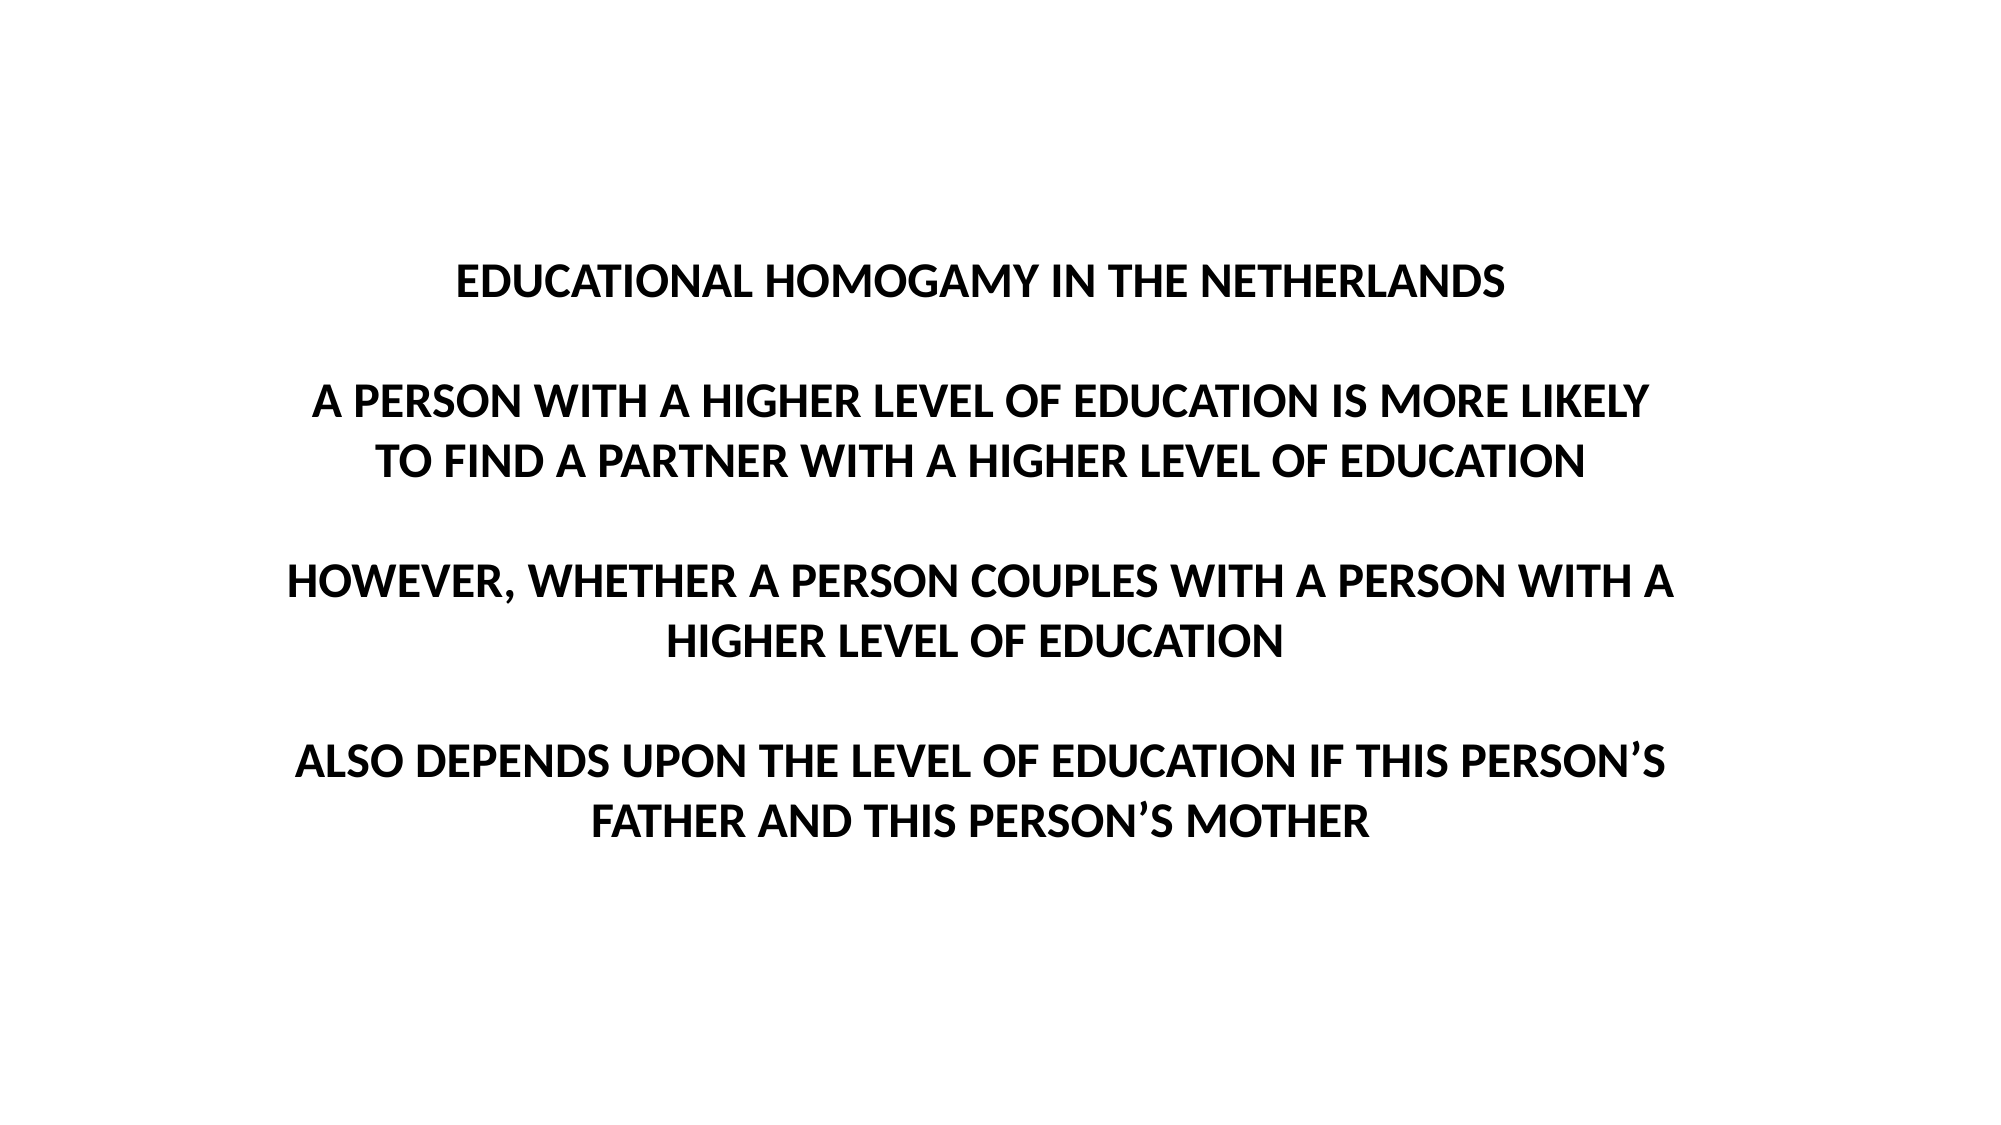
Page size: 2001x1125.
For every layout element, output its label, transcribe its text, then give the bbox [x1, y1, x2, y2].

text_box EDUCATIONAL HOMOGAMY IN THE NETHERLANDS A PERSON WITH A HIGHER LEVEL OF EDUCATION IS MORE LIKELY TO FIND A PARTNER WITH A HIGHER LEVEL OF EDUCATION HOWEVER, WHETHER A PERSON COUPLES WITH A PERSON WITH A HIGHER LEVEL OF EDUCATION ALSO DEPENDS UPON THE LEVEL OF EDUCATION IF THIS PERSON’S FATHER AND THIS PERSON’S MOTHER [271, 239, 1691, 862]
